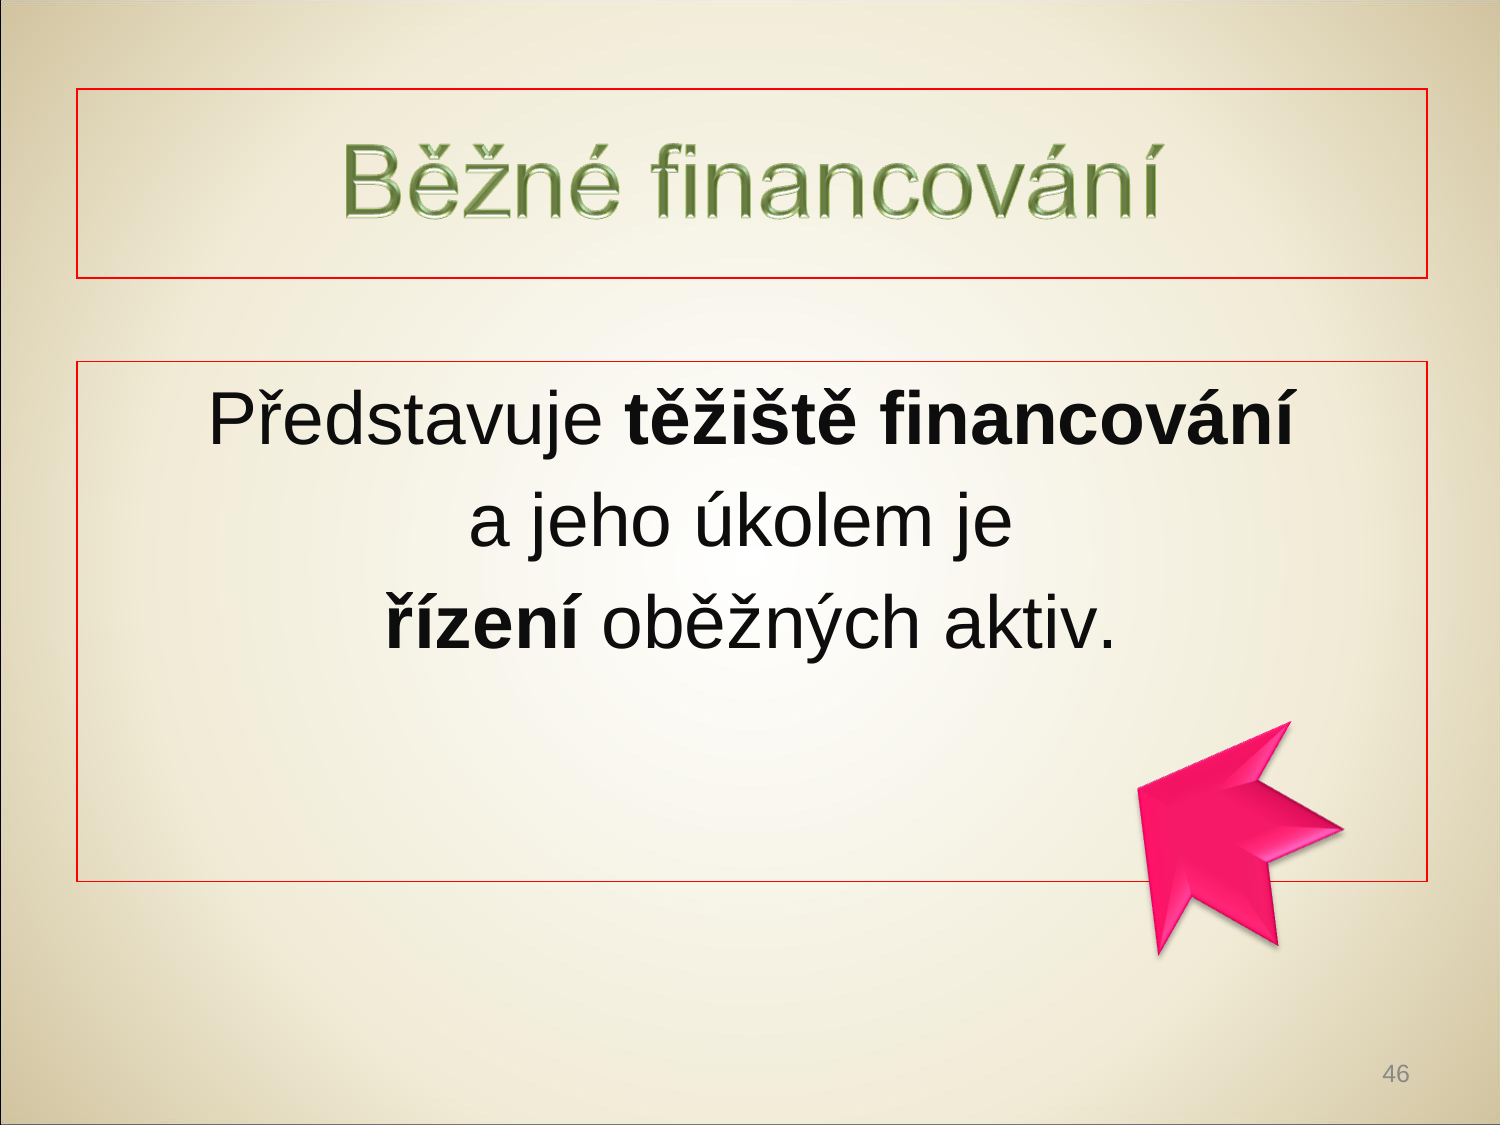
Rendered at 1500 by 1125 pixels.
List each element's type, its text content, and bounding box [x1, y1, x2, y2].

picture [0, 0, 1500, 1125]
list Představuje těžiště financování a jeho úkolem je řízení oběžných aktiv. [76, 361, 1427, 882]
text_box <číslo> [1074, 1042, 1426, 1103]
text_box [75, 86, 1429, 280]
